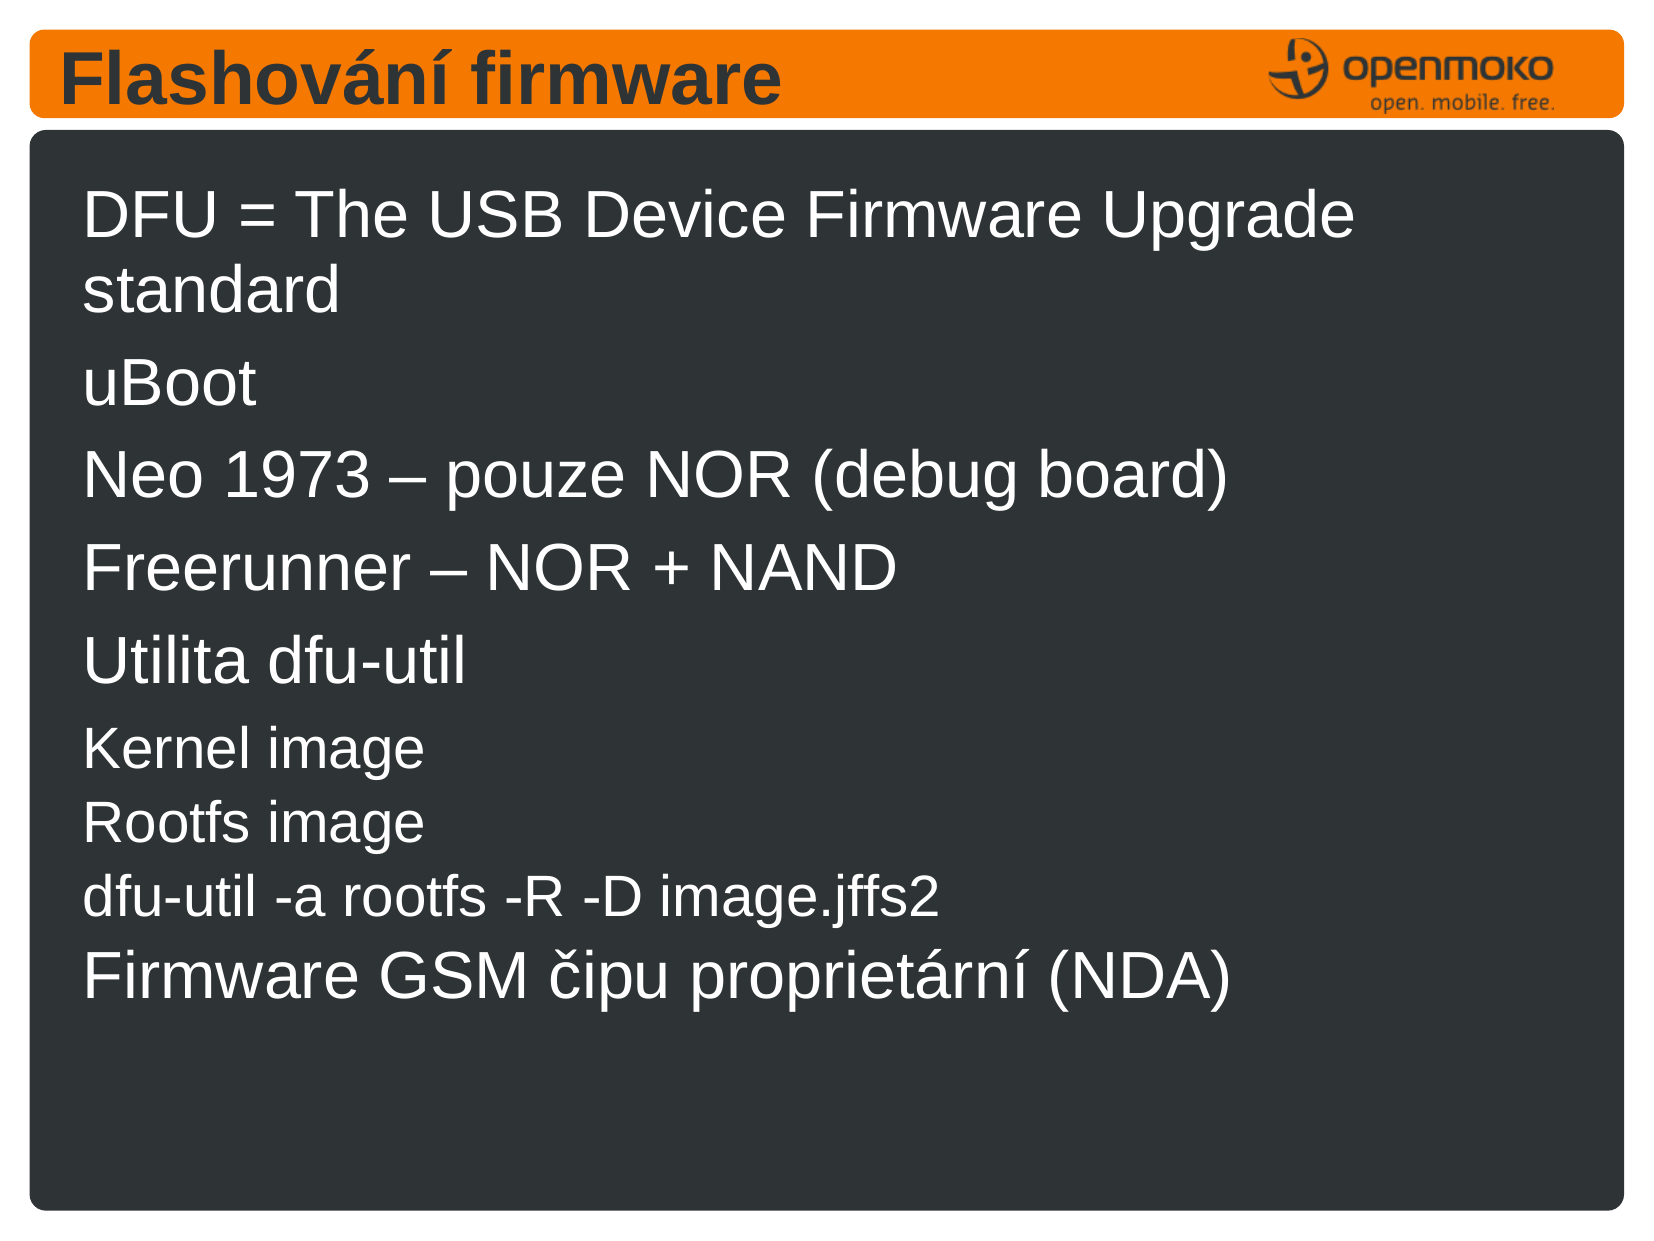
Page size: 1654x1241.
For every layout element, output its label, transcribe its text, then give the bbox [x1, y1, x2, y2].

title Flashování firmware [59, 29, 1361, 128]
picture [1361, 38, 1554, 114]
list DFU = The USB Device Firmware Upgrade standard uBoot Neo 1973 – pouze NOR (debug board) Freerunner – NOR + NAND Utilita dfu-util Kernel image Rootfs image dfu-util -a rootfs -R -D image.jffs2 Firmware GSM čipu proprietární (NDA) [82, 177, 1571, 1094]
